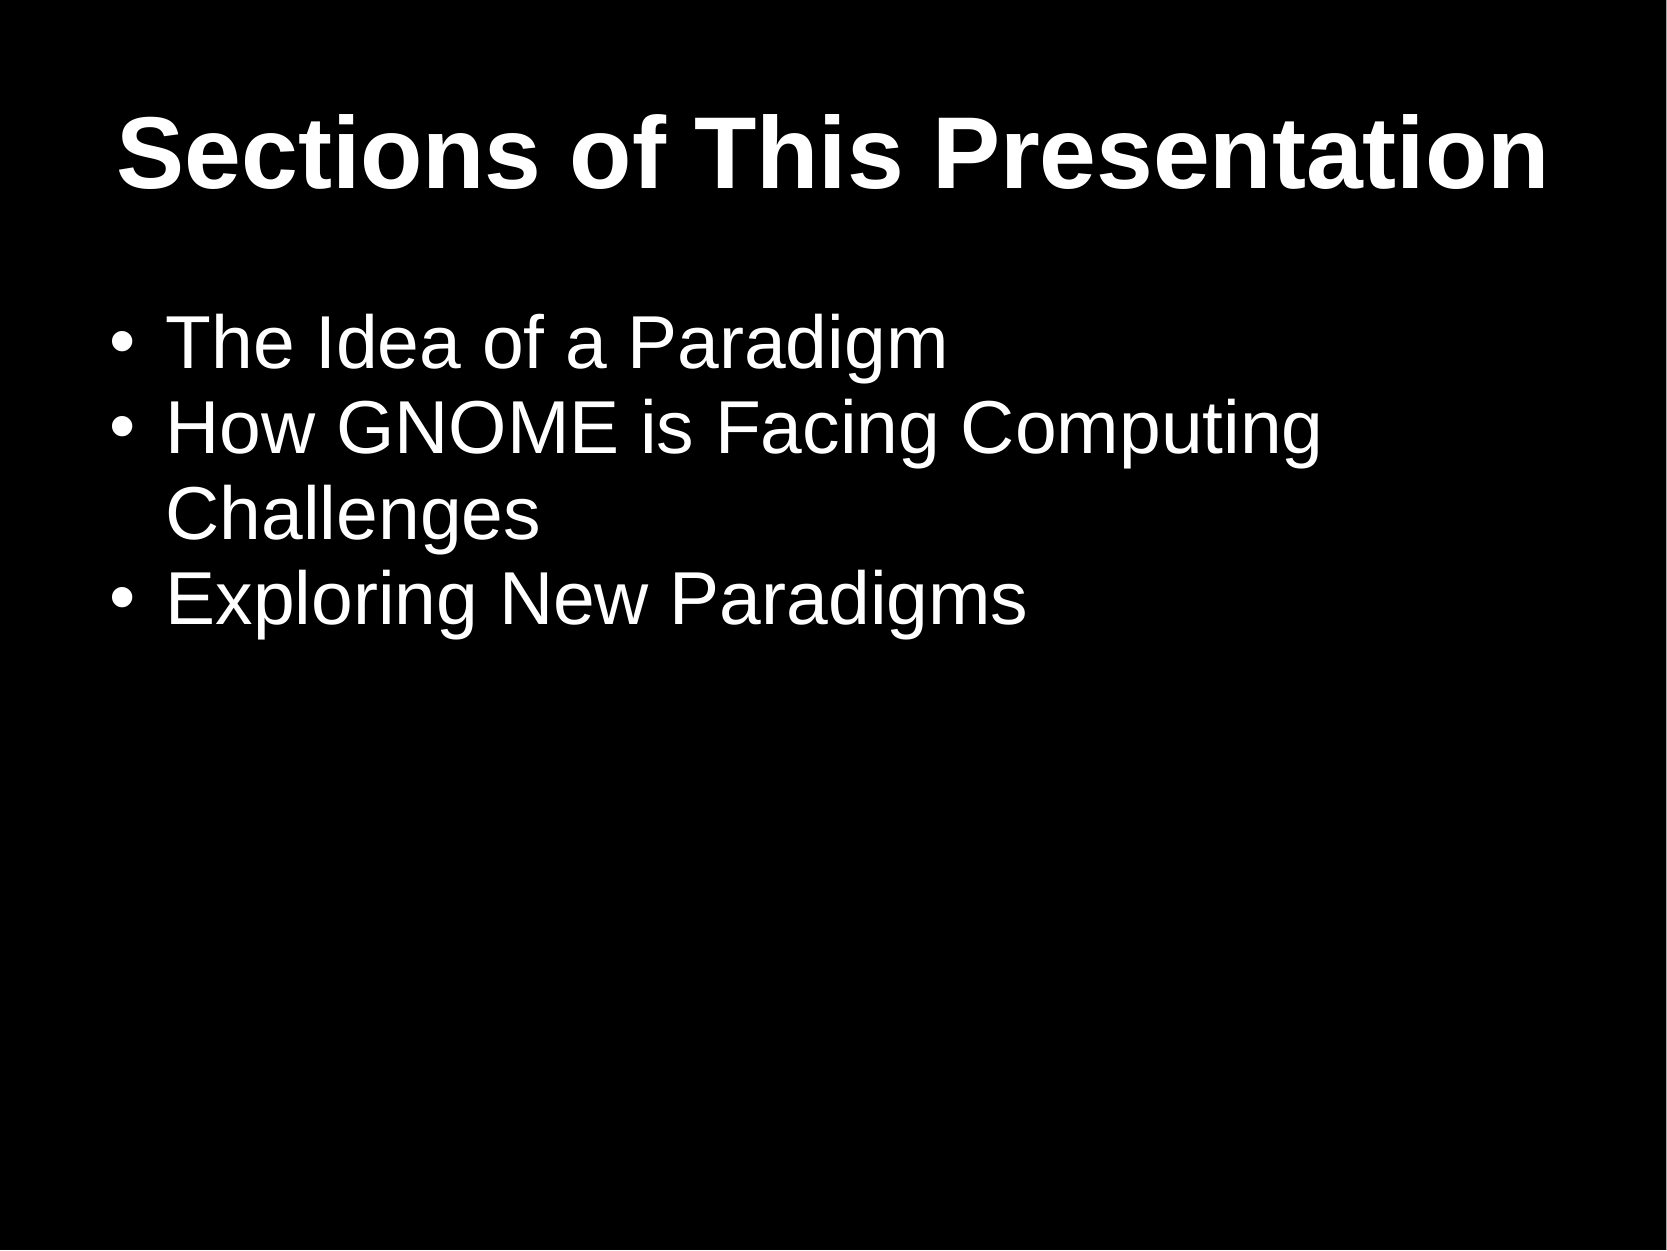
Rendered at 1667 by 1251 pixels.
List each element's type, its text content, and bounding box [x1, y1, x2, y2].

text_box The Idea of a Paradigm How GNOME is Facing Computing Challenges Exploring New Paradigms [90, 299, 1577, 642]
text_box Sections of This Presentation [90, 95, 1577, 213]
